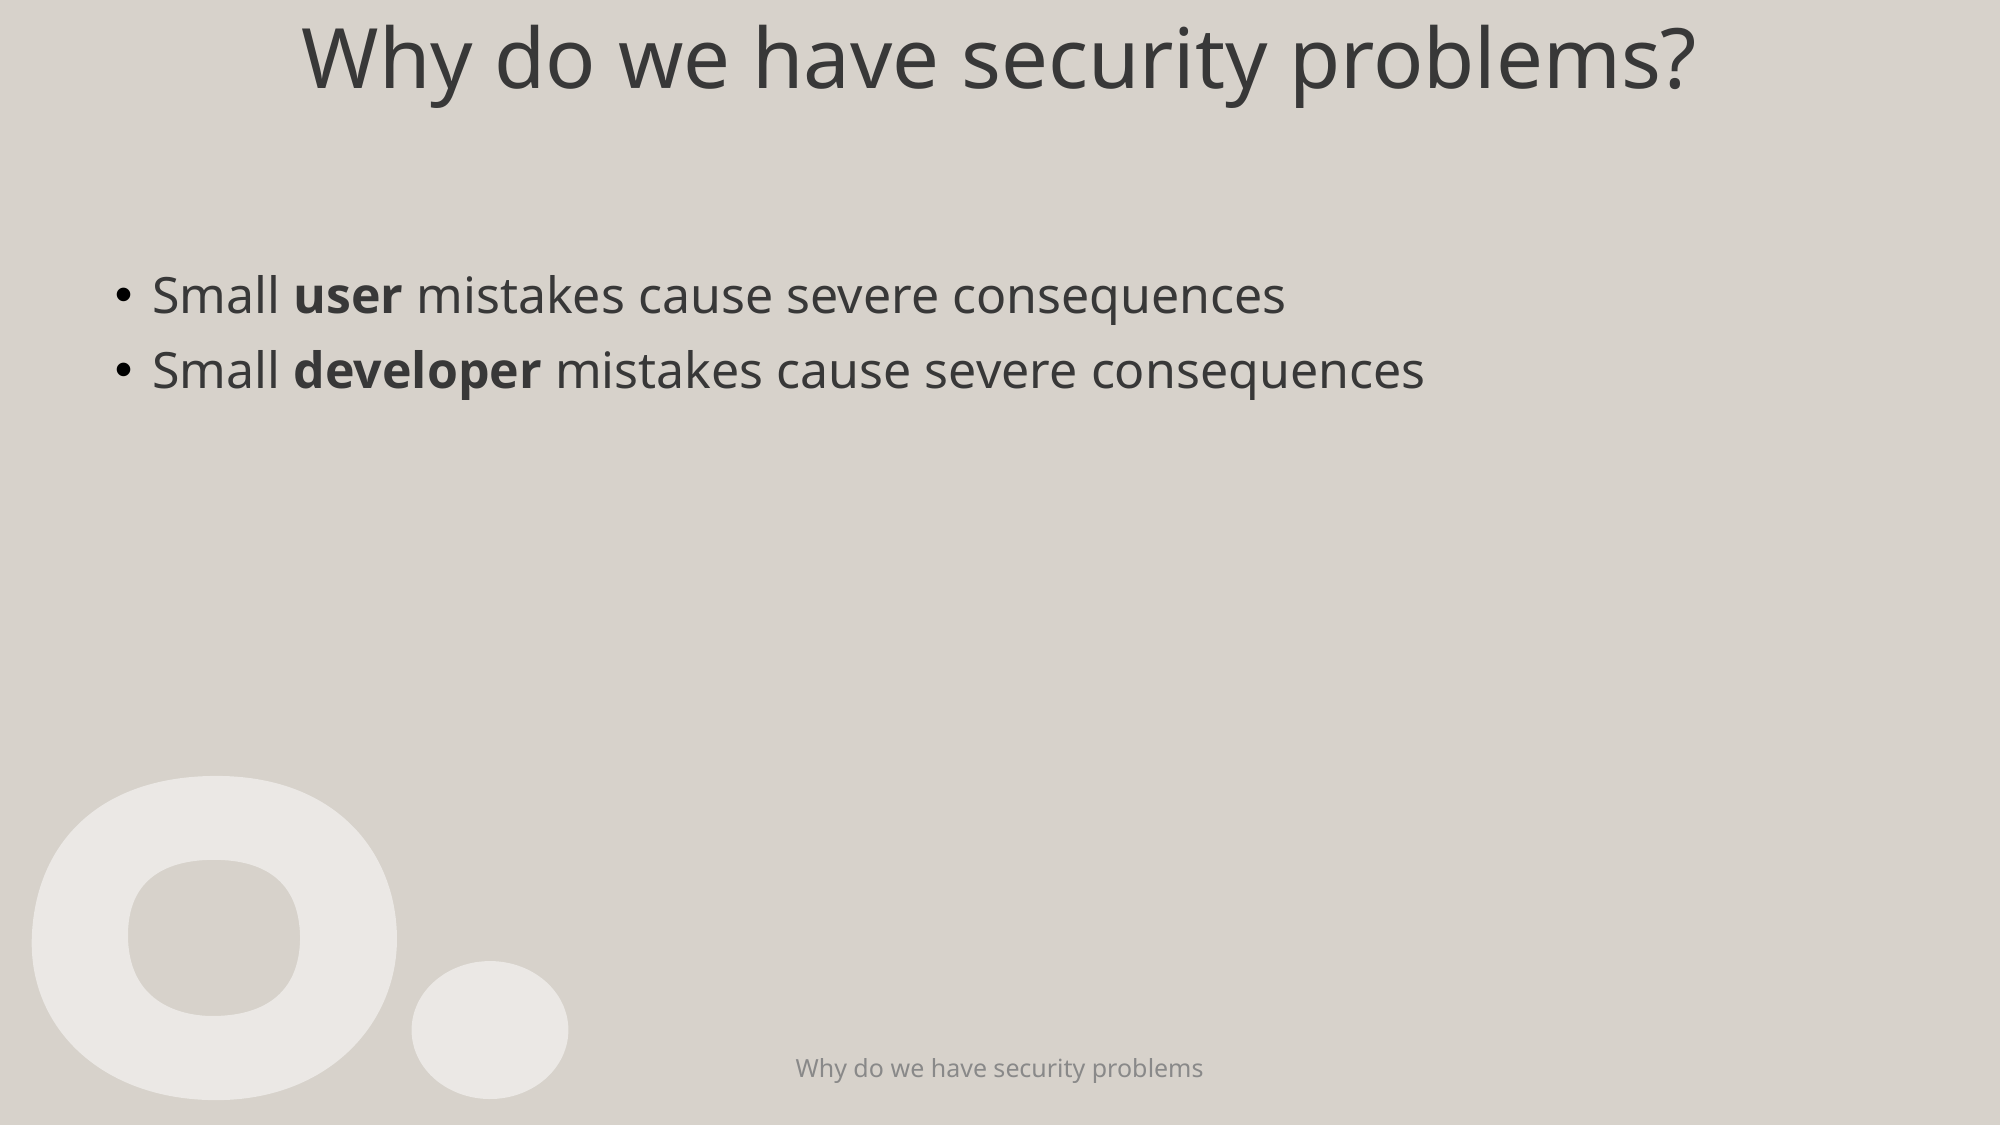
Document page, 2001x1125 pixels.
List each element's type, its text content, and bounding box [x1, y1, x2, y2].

list Small user mistakes cause severe consequences Small developer mistakes cause severe consequences [99, 263, 1900, 916]
title Why do we have security problems? [0, 5, 2000, 119]
footer Why do we have security problems [662, 1045, 1338, 1106]
